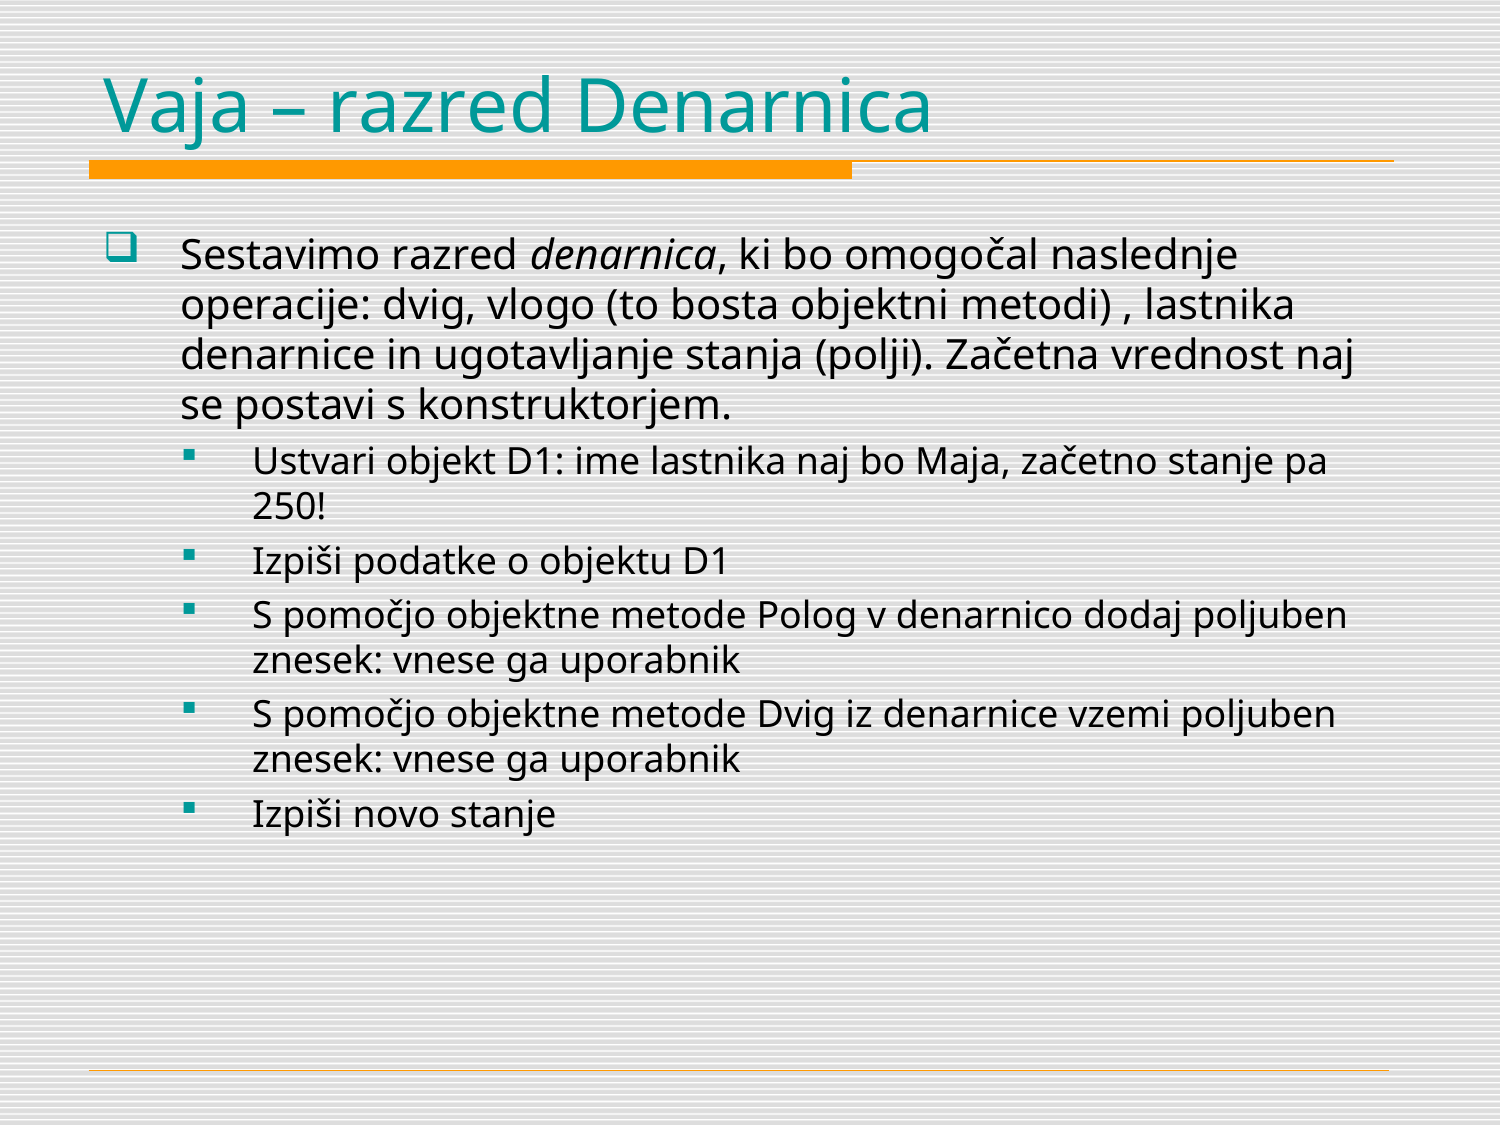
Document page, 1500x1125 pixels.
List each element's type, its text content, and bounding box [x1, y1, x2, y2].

list Sestavimo razred denarnica, ki bo omogočal naslednje operacije: dvig, vlogo (to bosta objektni metodi) , lastnika denarnice in ugotavljanje stanja (polji). Začetna vrednost naj se postavi s konstruktorjem. Ustvari objekt D1: ime lastnika naj bo Maja, začetno stanje pa 250! Izpiši podatke o objektu D1 S pomočjo objektne metode Polog v denarnico dodaj poljuben znesek: vnese ga uporabnik S pomočjo objektne metode Dvig iz denarnice vzemi poljuben znesek: vnese ga uporabnik Izpiši novo stanje [88, 220, 1401, 1059]
title Vaja – razred Denarnica [88, 42, 1401, 155]
picture [0, 0, 1500, 1125]
